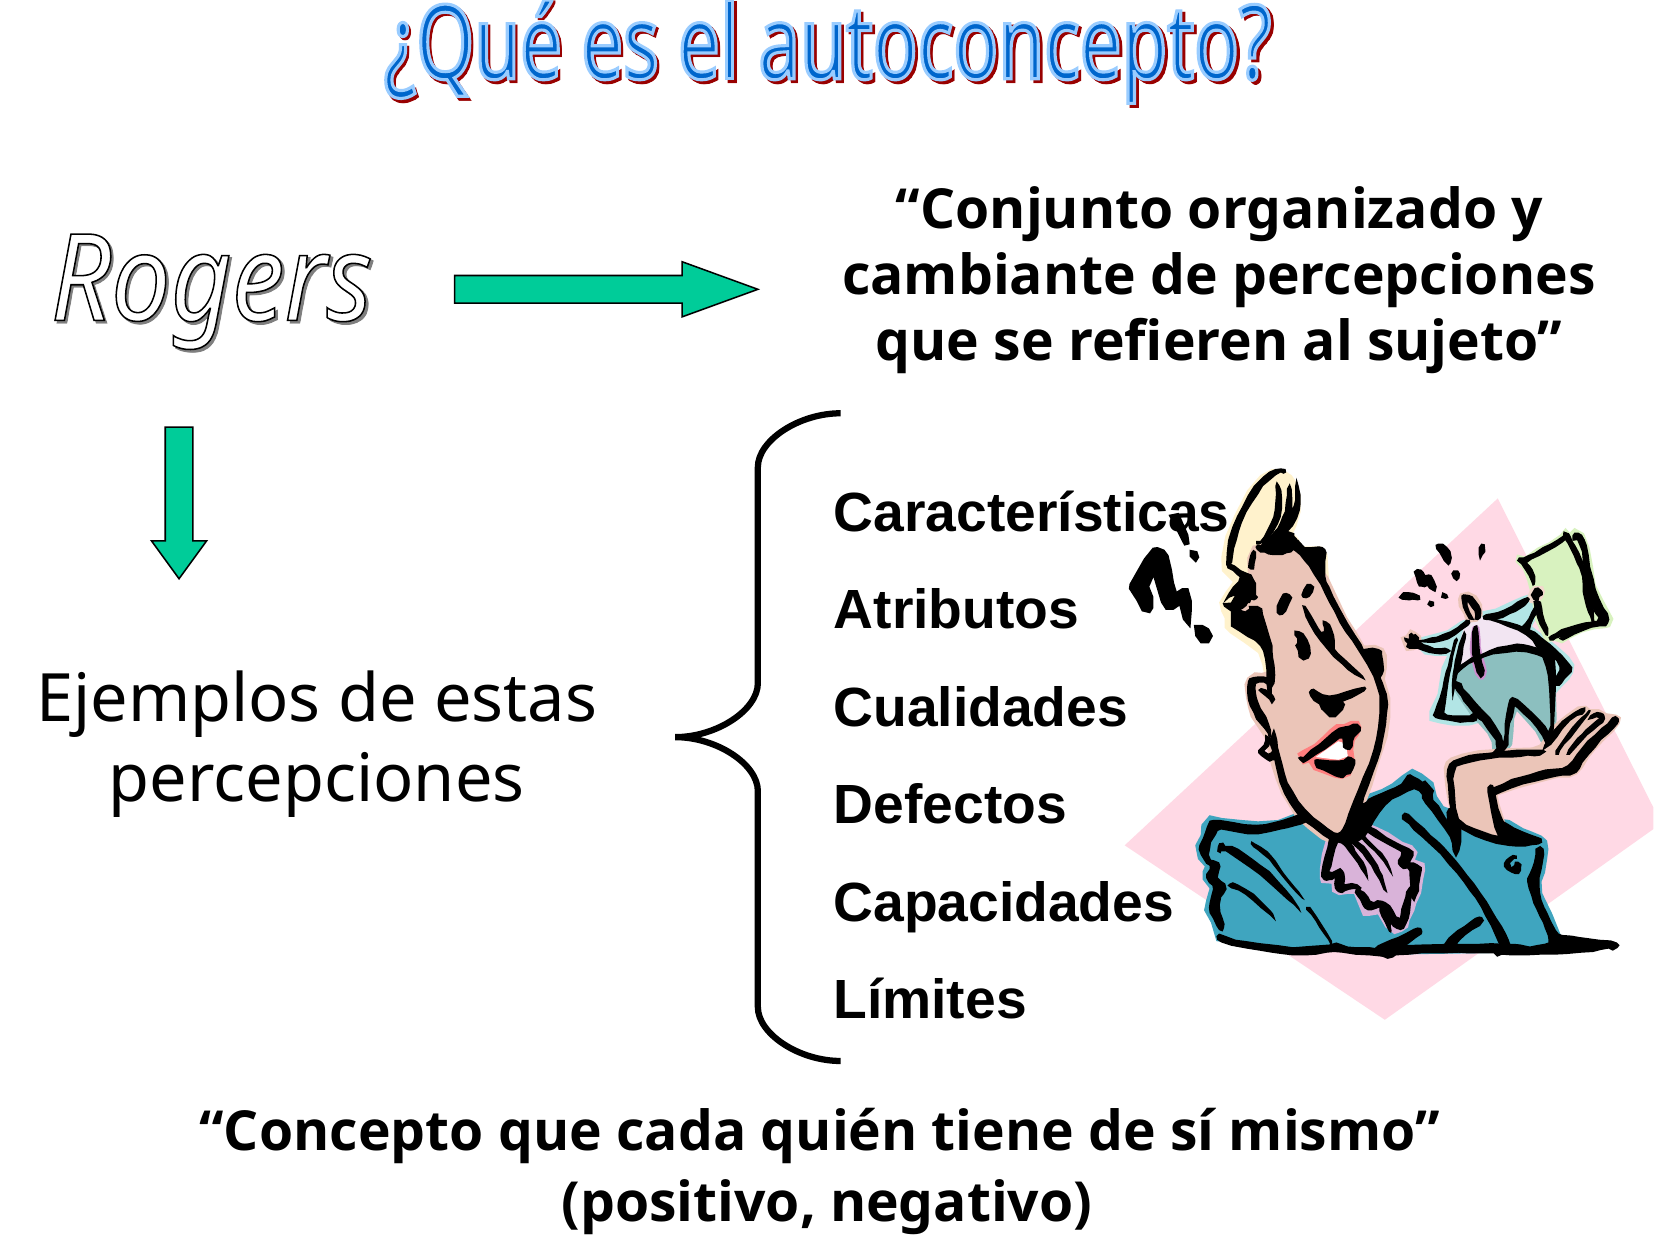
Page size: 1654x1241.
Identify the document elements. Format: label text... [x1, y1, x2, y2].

text_box ¿Qué es el autoconcepto? [480, 23, 514, 80]
text_box ¿Qué es el autoconcepto? [957, 22, 995, 80]
text_box Características Atributos Cualidades Defectos Capacidades Límites [799, 468, 1378, 1038]
text_box ¿Qué es el autoconcepto? [524, 22, 559, 80]
text_box ¿Qué es el autoconcepto? [1127, 22, 1164, 104]
text_box ¿Qué es el autoconcepto? [385, 44, 416, 99]
text_box ¿Qué es el autoconcepto? [761, 22, 795, 80]
picture [1124, 454, 1654, 1034]
text_box ¿Qué es el autoconcepto? [1239, 4, 1270, 59]
text_box ¿Qué es el autoconcepto? [921, 22, 951, 80]
text_box Ejemplos de estas percepciones [0, 647, 634, 823]
text_box ¿Qué es el autoconcepto? [420, 4, 470, 97]
text_box ¿Qué es el autoconcepto? [585, 22, 620, 80]
text_box Rogers [327, 254, 371, 322]
text_box ¿Qué es el autoconcepto? [1004, 22, 1039, 79]
text_box ¿Qué es el autoconcepto? [847, 10, 872, 80]
text_box ¿Qué es el autoconcepto? [805, 23, 840, 80]
text_box ¿Qué es el autoconcepto? [1083, 22, 1118, 80]
text_box Rogers [116, 254, 166, 322]
text_box ¿Qué es el autoconcepto? [876, 22, 914, 80]
text_box ¿Qué es el autoconcepto? [682, 22, 717, 80]
text_box ¿Qué es el autoconcepto? [1168, 10, 1193, 80]
text_box Rogers [236, 254, 282, 322]
text_box “Concepto que cada quién tiene de sí mismo” (positivo, negativo) [55, 1111, 1585, 1238]
text_box Rogers [287, 254, 330, 321]
text_box ¿Qué es el autoconcepto? [1198, 22, 1236, 80]
text_box Rogers [55, 234, 111, 321]
text_box Rogers [173, 254, 229, 350]
text_box ¿Qué es el autoconcepto? [1048, 22, 1078, 80]
text_box ¿Qué es el autoconcepto? [726, 0, 733, 79]
text_box “Conjunto organizado y cambiante de percepciones que se refieren al sujeto” [785, 165, 1654, 380]
text_box ¿Qué es el autoconcepto? [626, 22, 656, 80]
